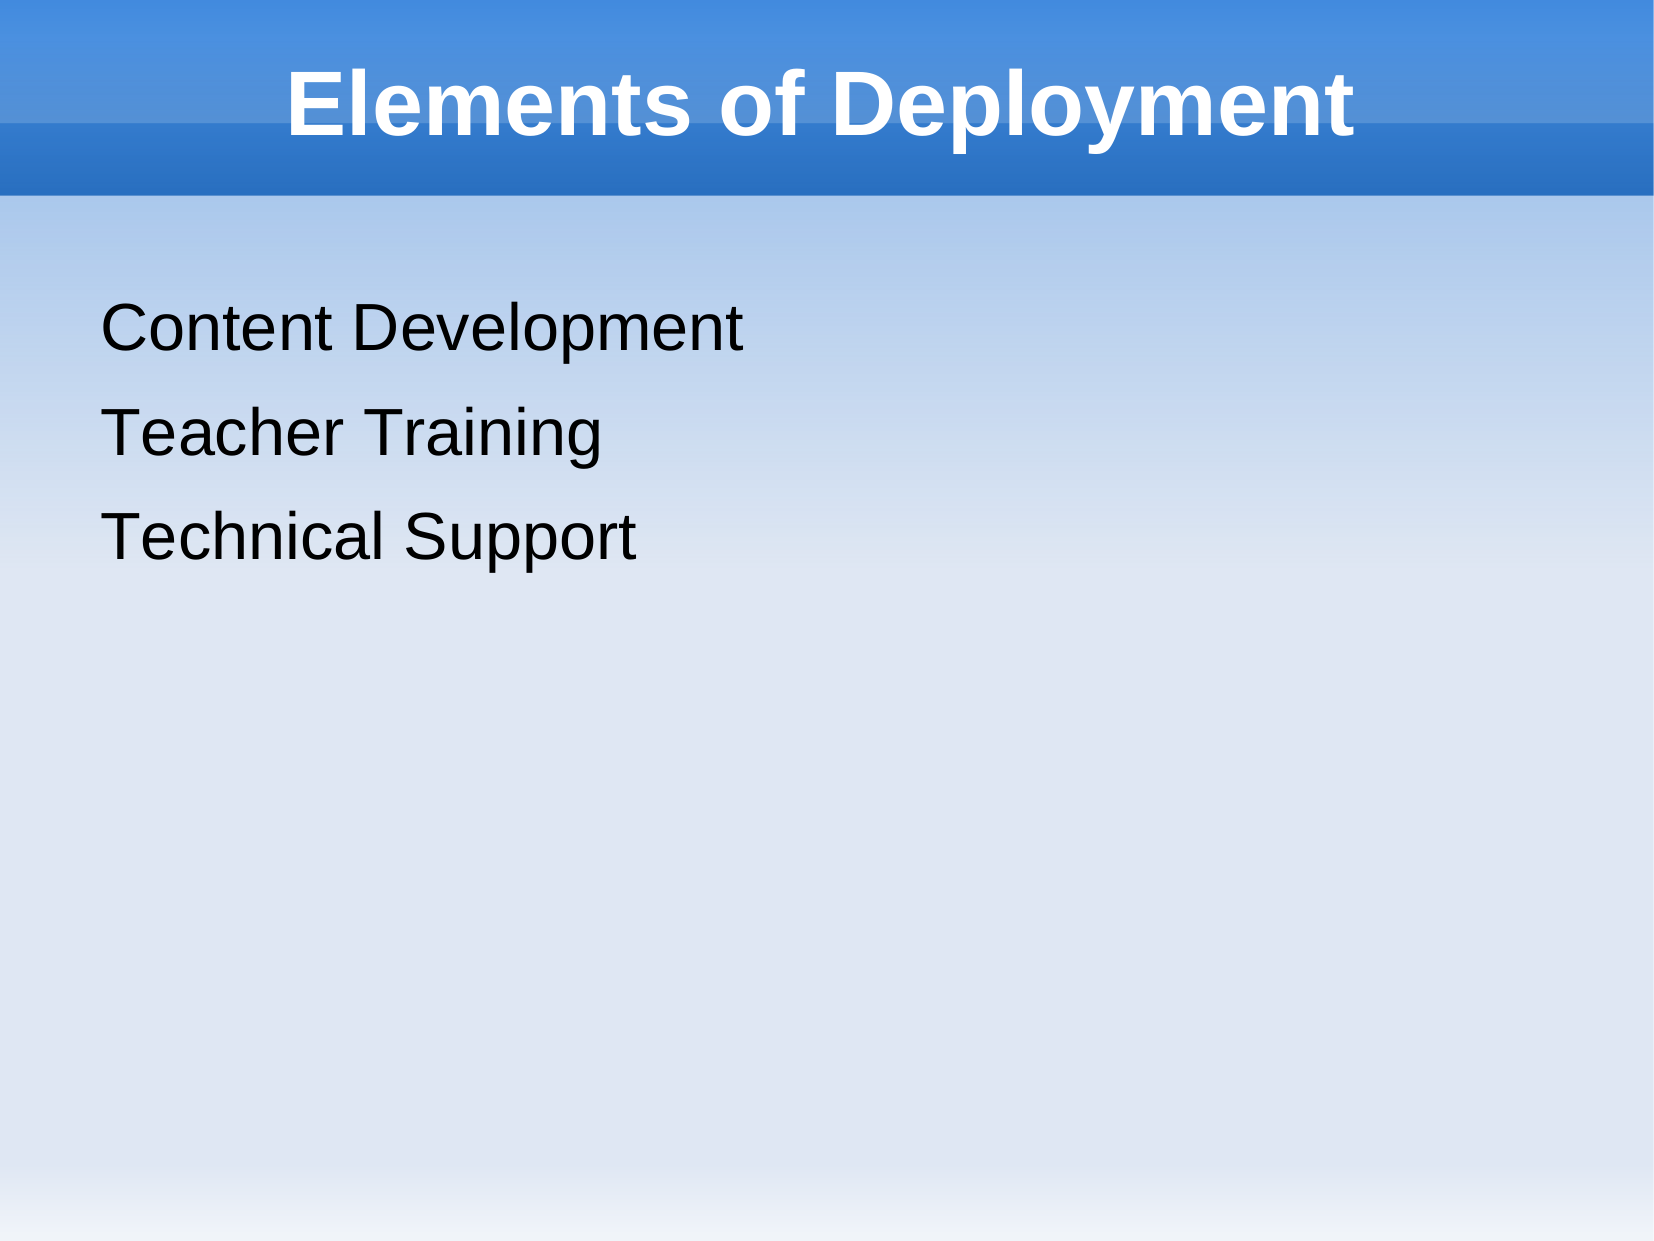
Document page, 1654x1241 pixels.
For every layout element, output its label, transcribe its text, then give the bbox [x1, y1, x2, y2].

list Content Development Teacher Training Technical Support [82, 290, 1571, 1094]
picture [0, 0, 1654, 1241]
title Elements of Deployment [76, 7, 1565, 200]
